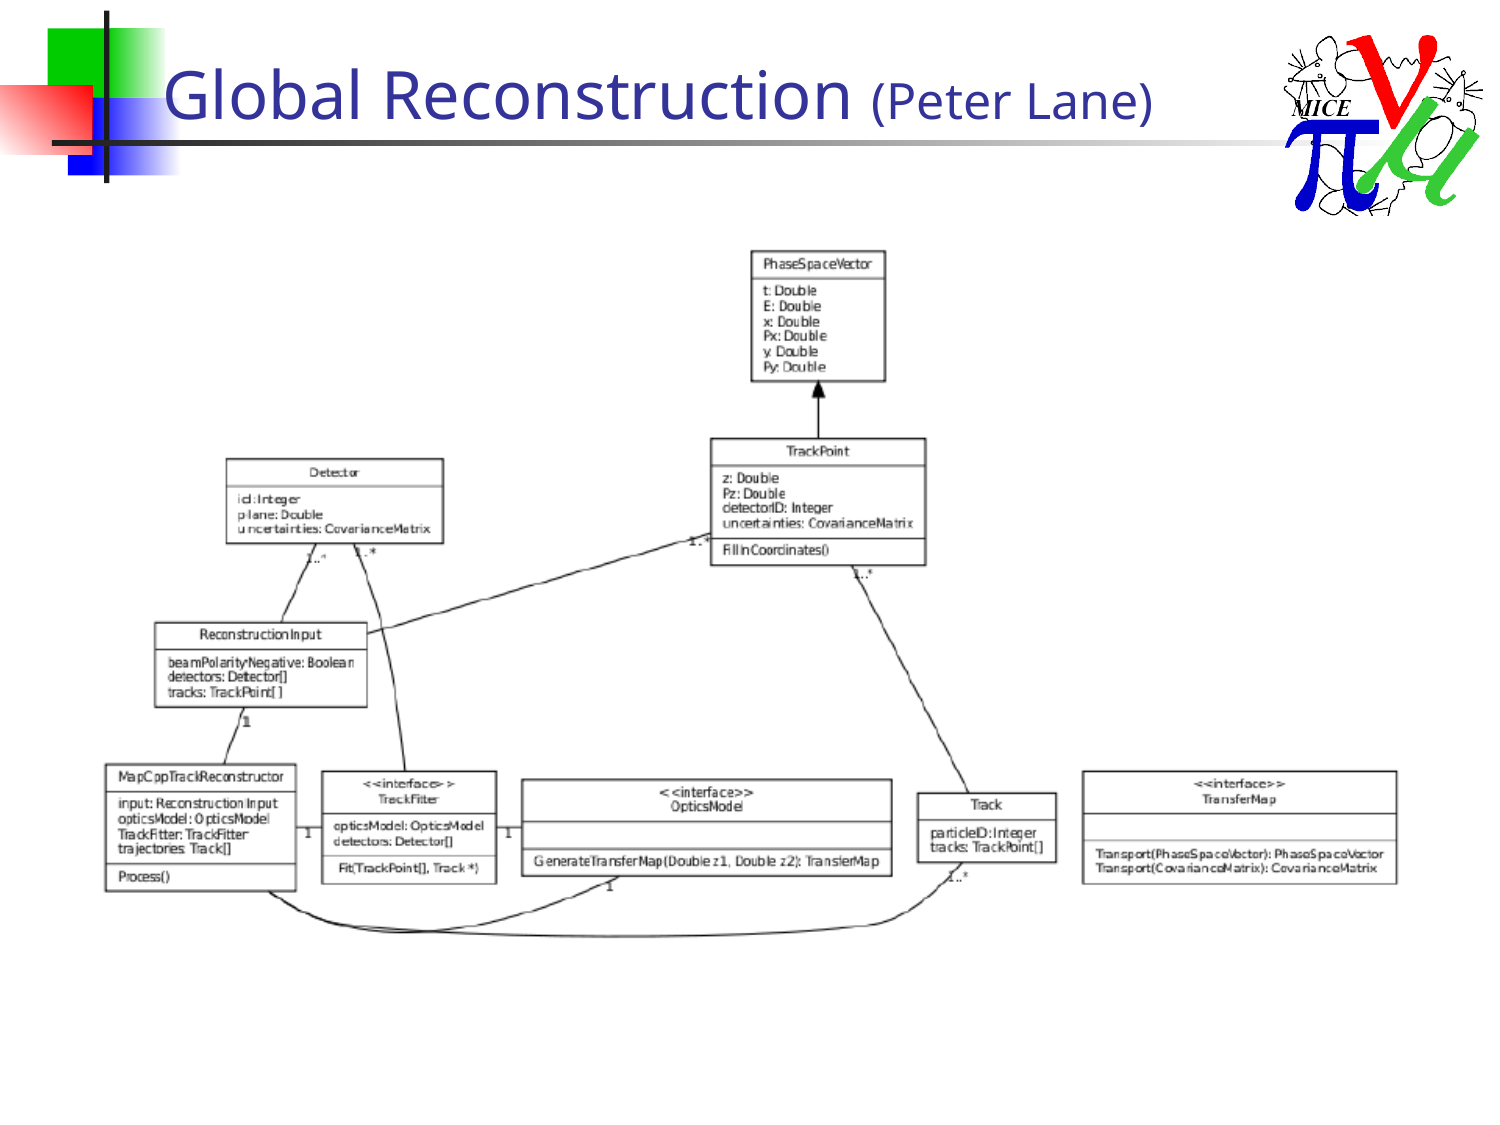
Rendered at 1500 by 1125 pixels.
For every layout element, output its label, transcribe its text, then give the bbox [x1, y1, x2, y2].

title Global Reconstruction (Peter Lane) [162, 0, 1441, 188]
picture [76, 5, 1500, 971]
